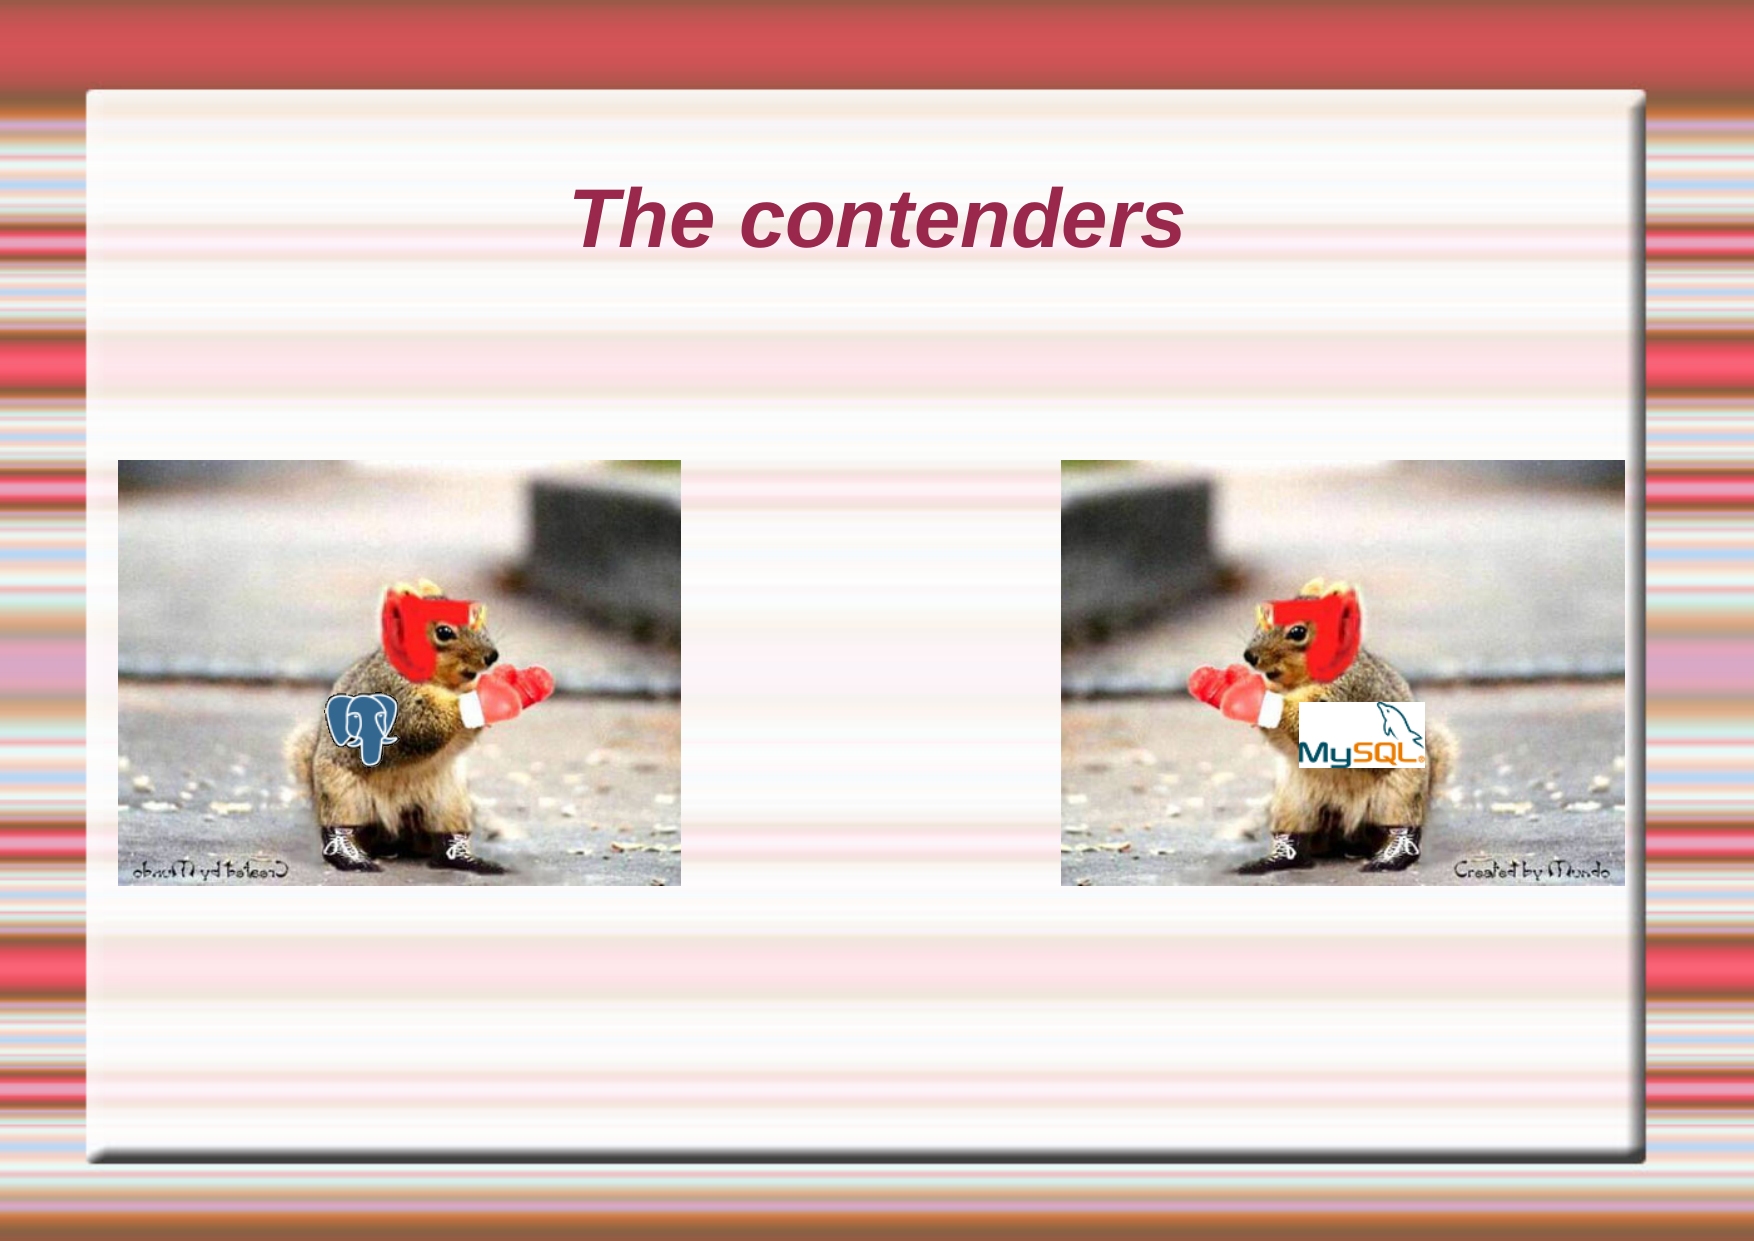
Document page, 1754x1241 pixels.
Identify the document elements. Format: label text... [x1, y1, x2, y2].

title The contenders [128, 114, 1627, 322]
picture [0, 0, 1754, 1241]
